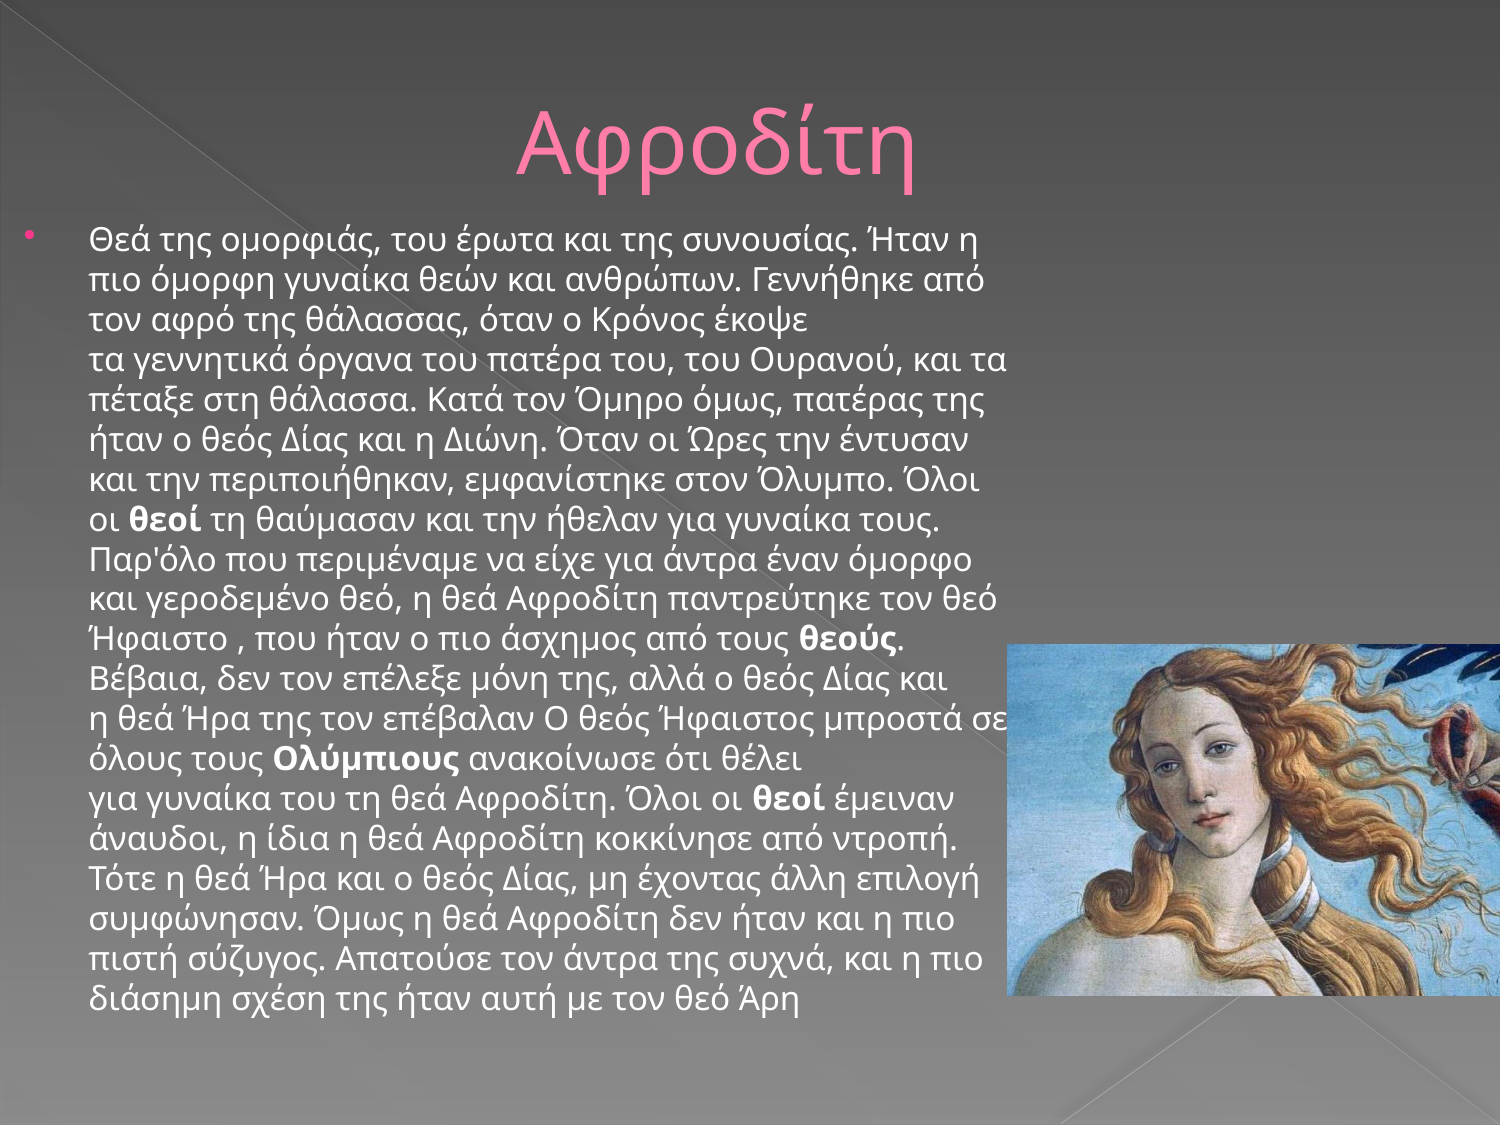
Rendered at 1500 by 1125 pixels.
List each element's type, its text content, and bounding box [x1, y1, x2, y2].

title Αφροδίτη [421, 43, 1425, 235]
picture [1007, 644, 1500, 997]
list Θεά της ομορφιάς, του έρωτα και της συνουσίας. Ήταν η πιο όμορφη γυναίκα θεών και ανθρώπων. Γεννήθηκε από τον αφρό της θάλασσας, όταν ο Κρόνος έκοψε τα γεννητικά όργανα του πατέρα του, του Ουρανού, και τα πέταξε στη θάλασσα. Κατά τον Όμηρο όμως, πατέρας της ήταν ο θεός Δίας και η Διώνη. Όταν οι Ώρες την έντυσαν και την περιποιήθηκαν, εμφανίστηκε στον Όλυμπο. Όλοι οι θεοί τη θαύμασαν και την ήθελαν για γυναίκα τους. Παρ'όλο που περιμέναμε να είχε για άντρα έναν όμορφο και γεροδεμένο θεό, η θεά Αφροδίτη παντρεύτηκε τον θεό Ήφαιστο , που ήταν ο πιο άσχημος από τους θεούς. Βέβαια, δεν τον επέλεξε μόνη της, αλλά ο θεός Δίας και η θεά Ήρα της τον επέβαλαν Ο θεός Ήφαιστος μπροστά σε όλους τους Ολύμπιους ανακοίνωσε ότι θέλει για γυναίκα του τη θεά Αφροδίτη. Όλοι οι θεοί έμειναν άναυδοι, η ίδια η θεά Αφροδίτη κοκκίνησε από ντροπή. Τότε η θεά Ήρα και ο θεός Δίας, μη έχοντας άλλη επιλογή συμφώνησαν. Όμως η θεά Αφροδίτη δεν ήταν και η πιο πιστή σύζυγος. Απατούσε τον άντρα της συχνά, και η πιο διάσημη σχέση της ήταν αυτή με τον θεό Άρη [0, 210, 1032, 340]
